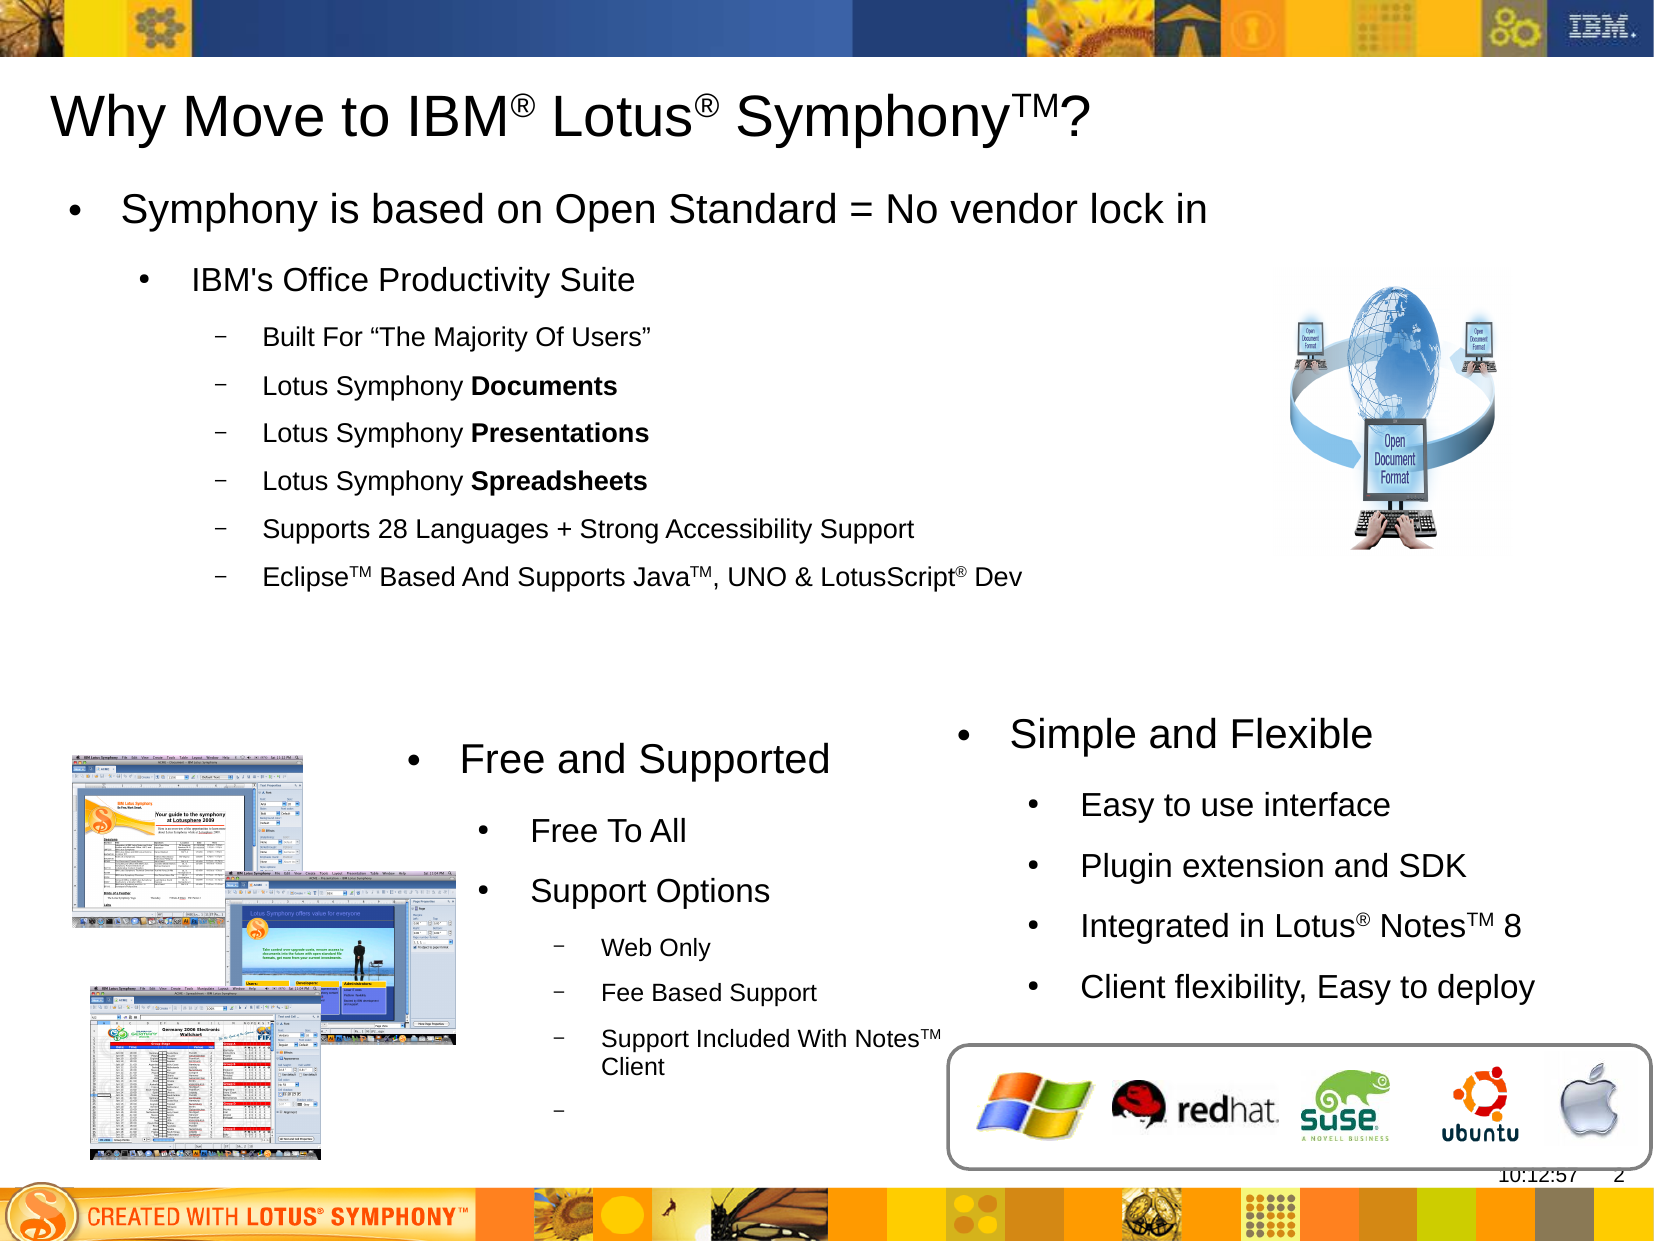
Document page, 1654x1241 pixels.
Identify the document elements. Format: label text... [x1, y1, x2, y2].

picture [1301, 1070, 1390, 1141]
picture [1441, 1064, 1519, 1142]
list Symphony is based on Open Standard = No vendor lock in IBM's Office Productivity Suite Built For “The Majority Of Users” Lotus Symphony Documents Lotus Symphony Presentations Lotus Symphony Spreadsheets Supports 28 Languages + Strong Accessibility Support EclipseTM Based And Supports JavaTM, UNO & LotusScript® Dev [49, 185, 1593, 737]
text_box [948, 1044, 1652, 1170]
picture [976, 1072, 1096, 1141]
picture [1544, 1051, 1638, 1146]
picture [0, 1182, 1654, 1241]
picture [1112, 1080, 1279, 1135]
list Free and Supported Free To All Support Options Web Only Fee Based Support Support Included With NotesTM Client [388, 736, 949, 1128]
title Why Move to IBM® Lotus® SymphonyTM? [50, 83, 1333, 149]
picture [72, 755, 388, 1160]
picture [0, 0, 1654, 57]
list Simple and Flexible Easy to use interface Plugin extension and SDK Integrated in Lotus® NotesTM 8 Client flexibility, Easy to deploy [938, 710, 1641, 1007]
picture [1487, 1132, 1492, 1142]
